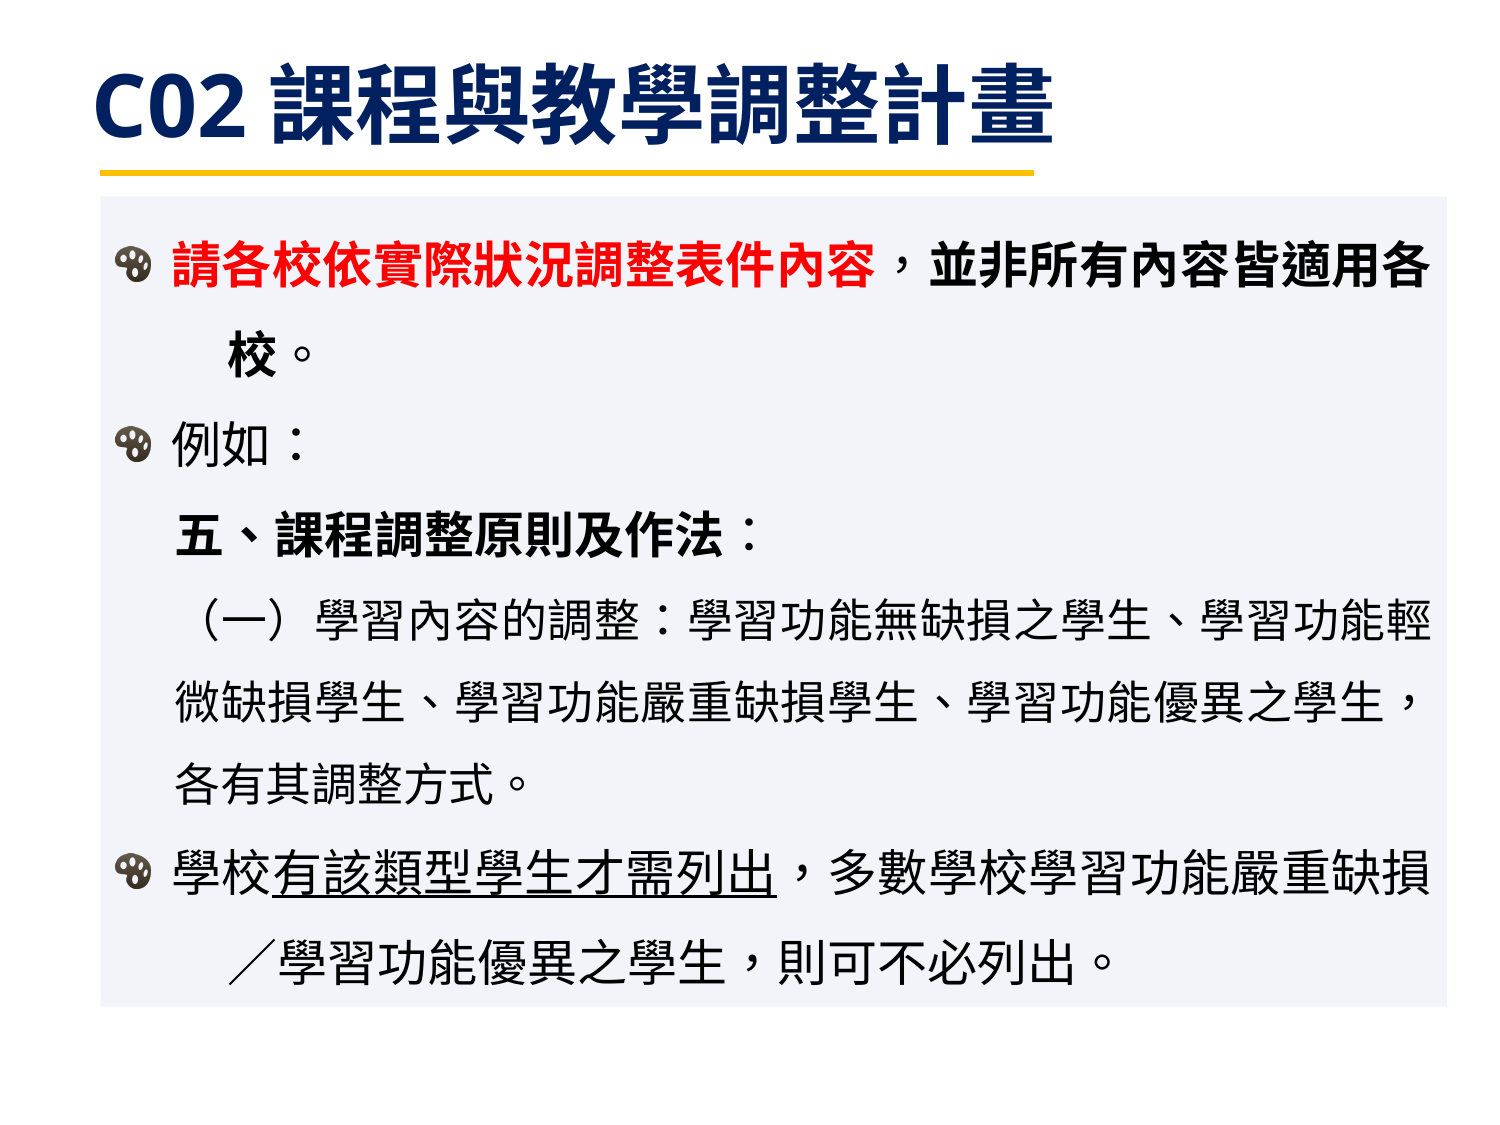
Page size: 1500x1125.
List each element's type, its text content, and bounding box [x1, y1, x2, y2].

text_box C02課程與教學調整計畫 [76, 42, 1067, 164]
text_box 請各校依實際狀況調整表件內容，並非所有內容皆適用各校。 例如： 五、課程調整原則及作法： （一）學習內容的調整：學習功能無缺損之學生、學習功能輕微缺損學生、學習功能嚴重缺損學生、學習功能優異之學生，各有其調整方式。 學校有該類型學生才需列出，多數學校學習功能嚴重缺損／學習功能優異之學生，則可不必列出。 [100, 196, 1447, 1007]
